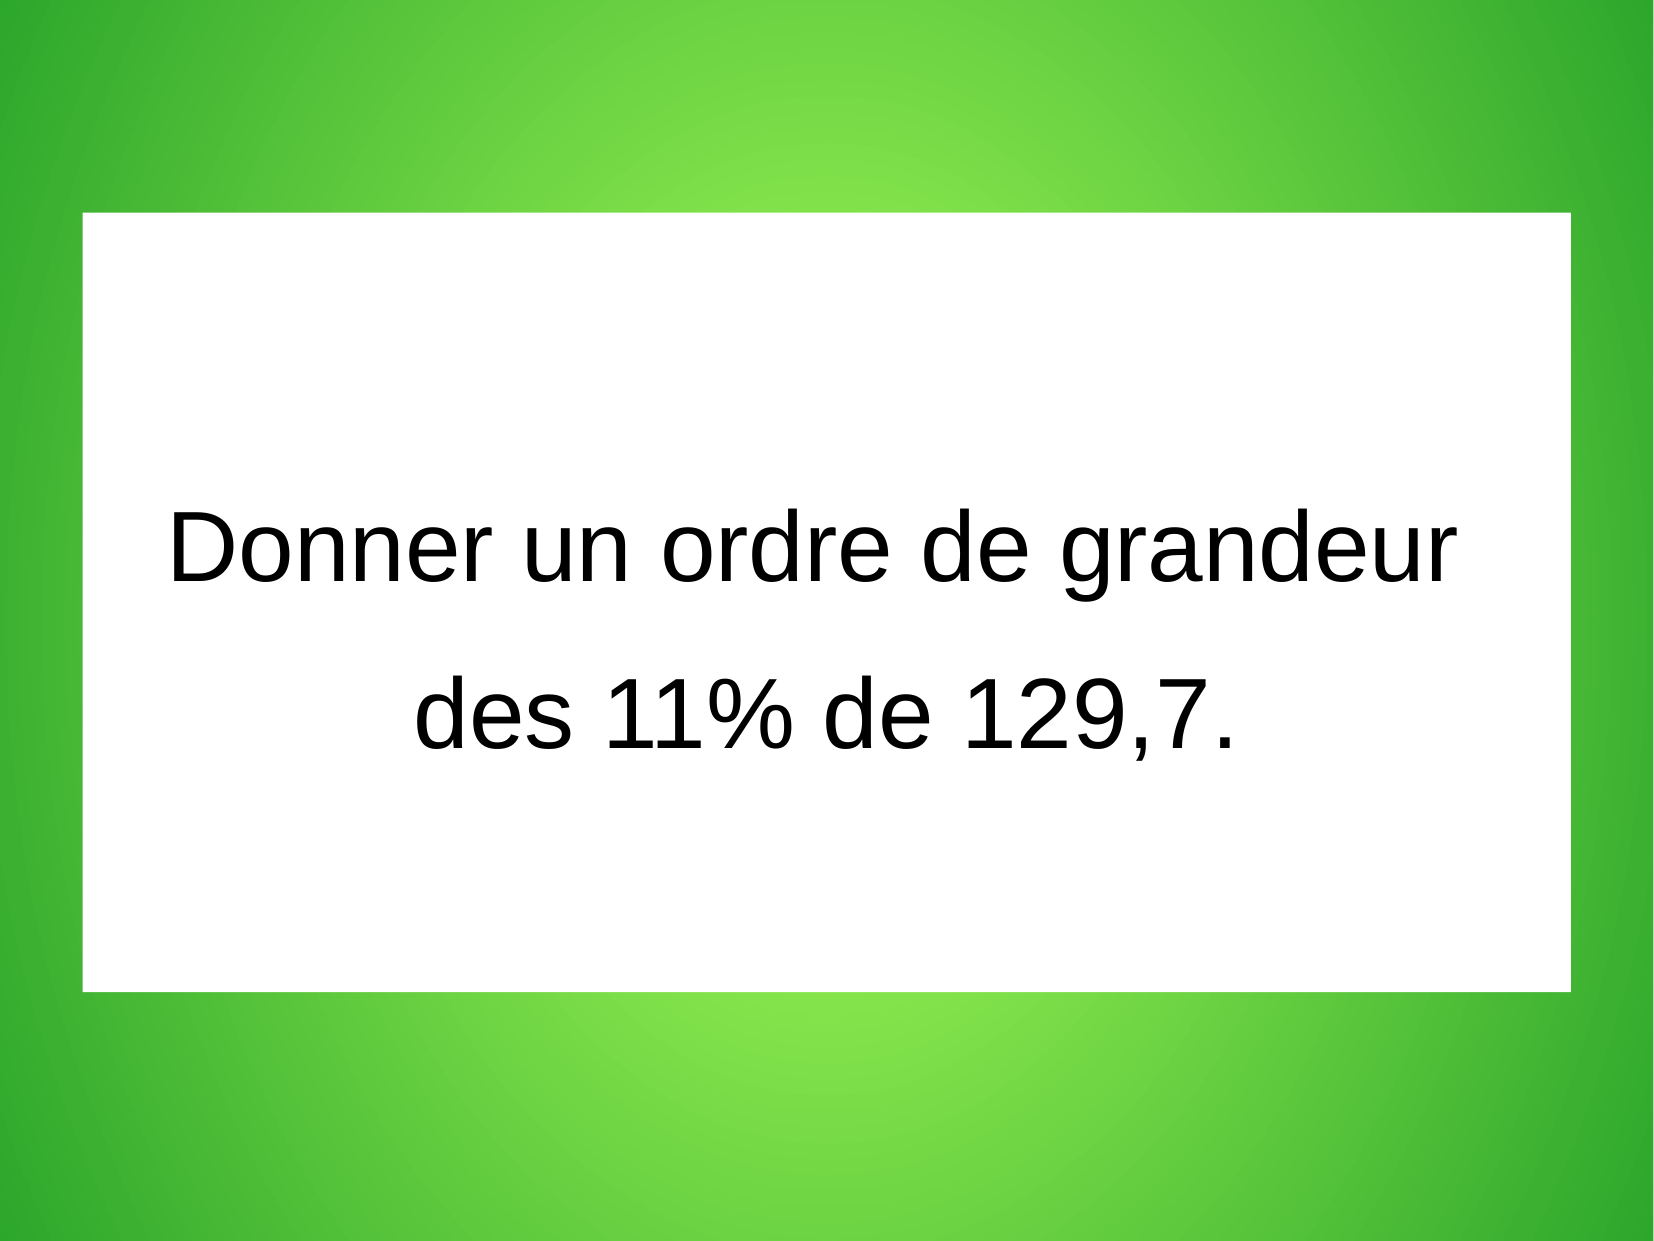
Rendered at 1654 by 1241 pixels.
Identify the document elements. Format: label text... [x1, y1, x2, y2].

subtitle Donner un ordre de grandeur des 11% de 129,7. [82, 212, 1571, 993]
picture [0, 0, 1654, 1241]
